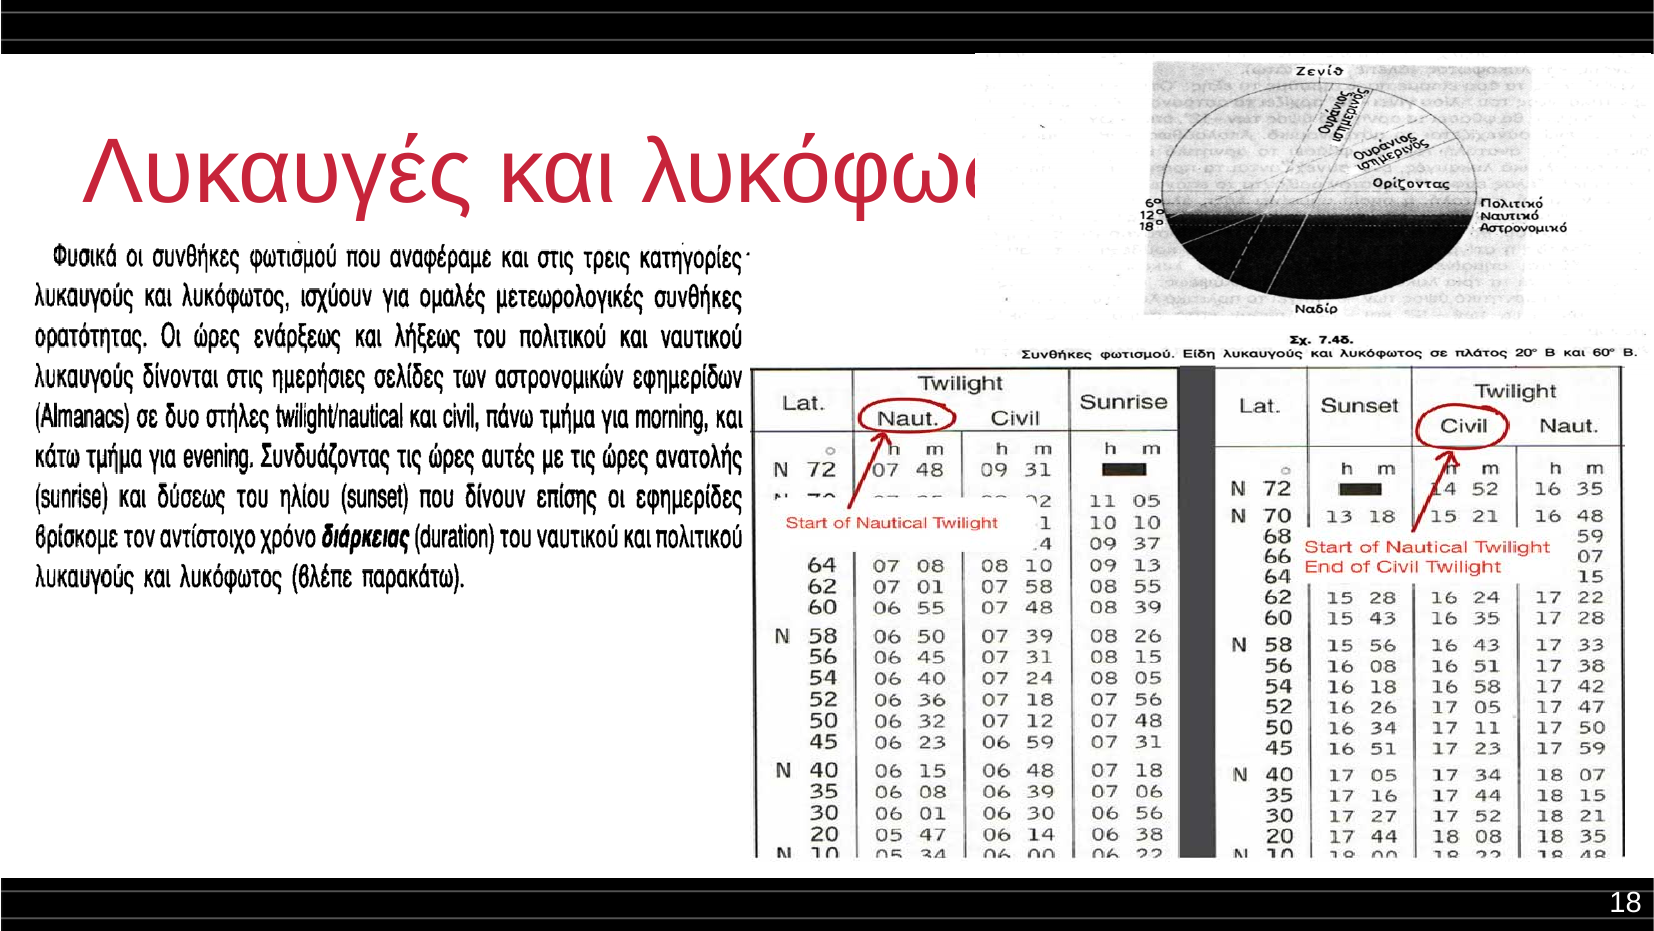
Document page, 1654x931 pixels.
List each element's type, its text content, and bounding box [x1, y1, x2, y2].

picture [1, 878, 1654, 931]
picture [1, 0, 1654, 863]
title Λυκαυγές και λυκόφως [82, 92, 975, 249]
